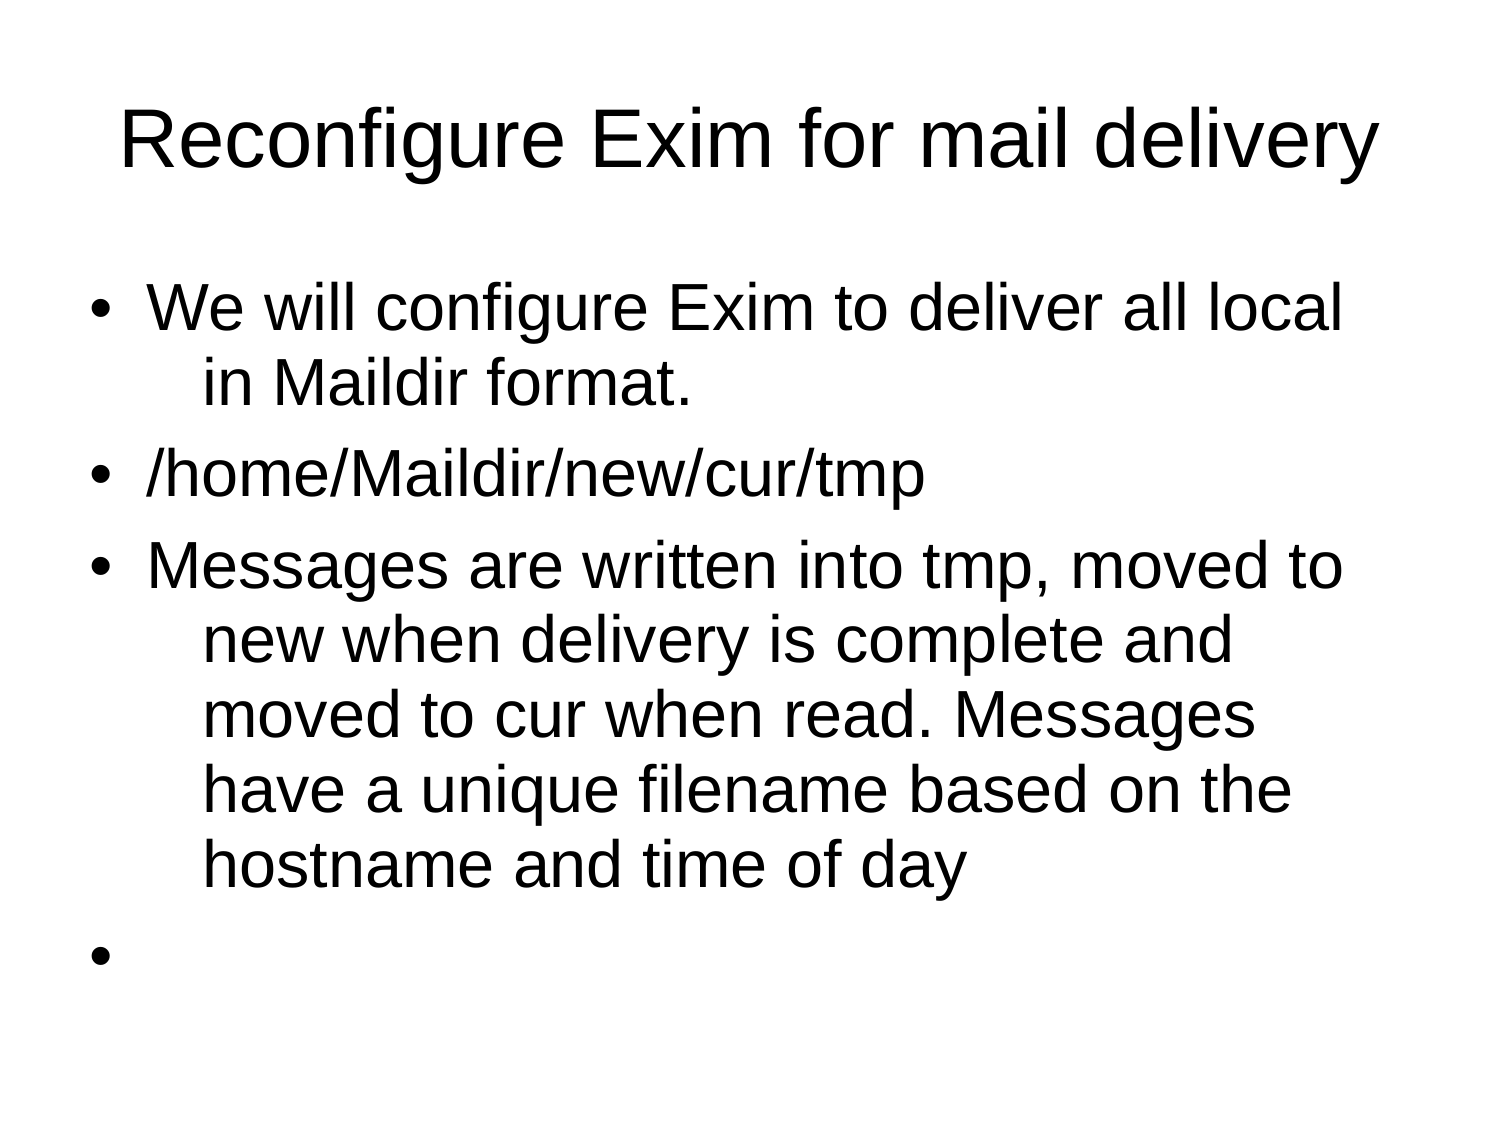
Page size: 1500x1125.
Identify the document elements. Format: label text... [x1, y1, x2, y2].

list We will configure Exim to deliver all local in Maildir format. /home/Maildir/new/cur/tmp Messages are written into tmp, moved to new when delivery is complete and moved to cur when read. Messages have a unique filename based on the hostname and time of day [75, 262, 1426, 1006]
title Reconfigure Exim for mail delivery [75, 45, 1426, 233]
